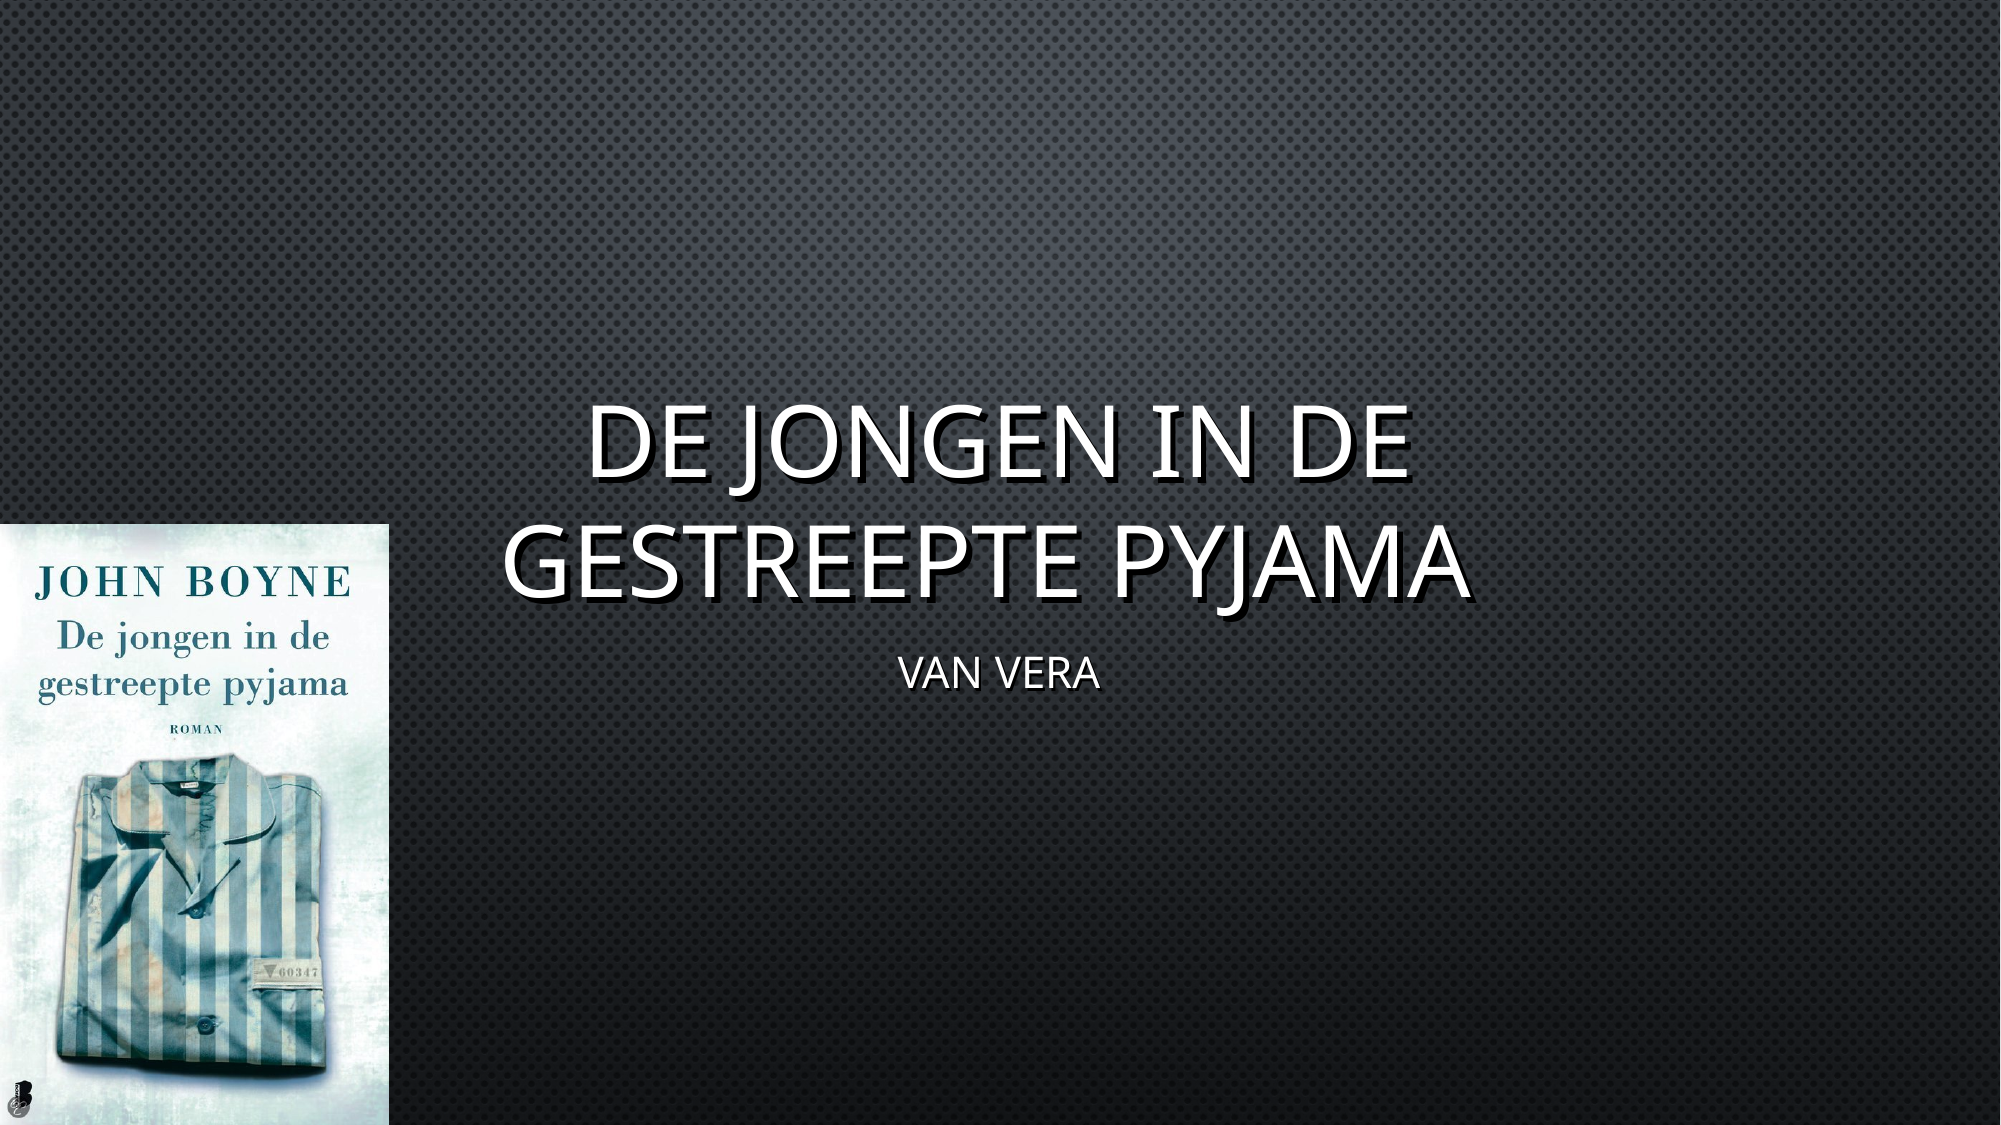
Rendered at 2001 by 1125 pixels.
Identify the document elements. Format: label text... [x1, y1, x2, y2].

title De jongen in de gestreepte pyjama [287, 99, 1711, 625]
subtitle Van Vera [389, 637, 1711, 951]
picture [0, 525, 389, 1125]
